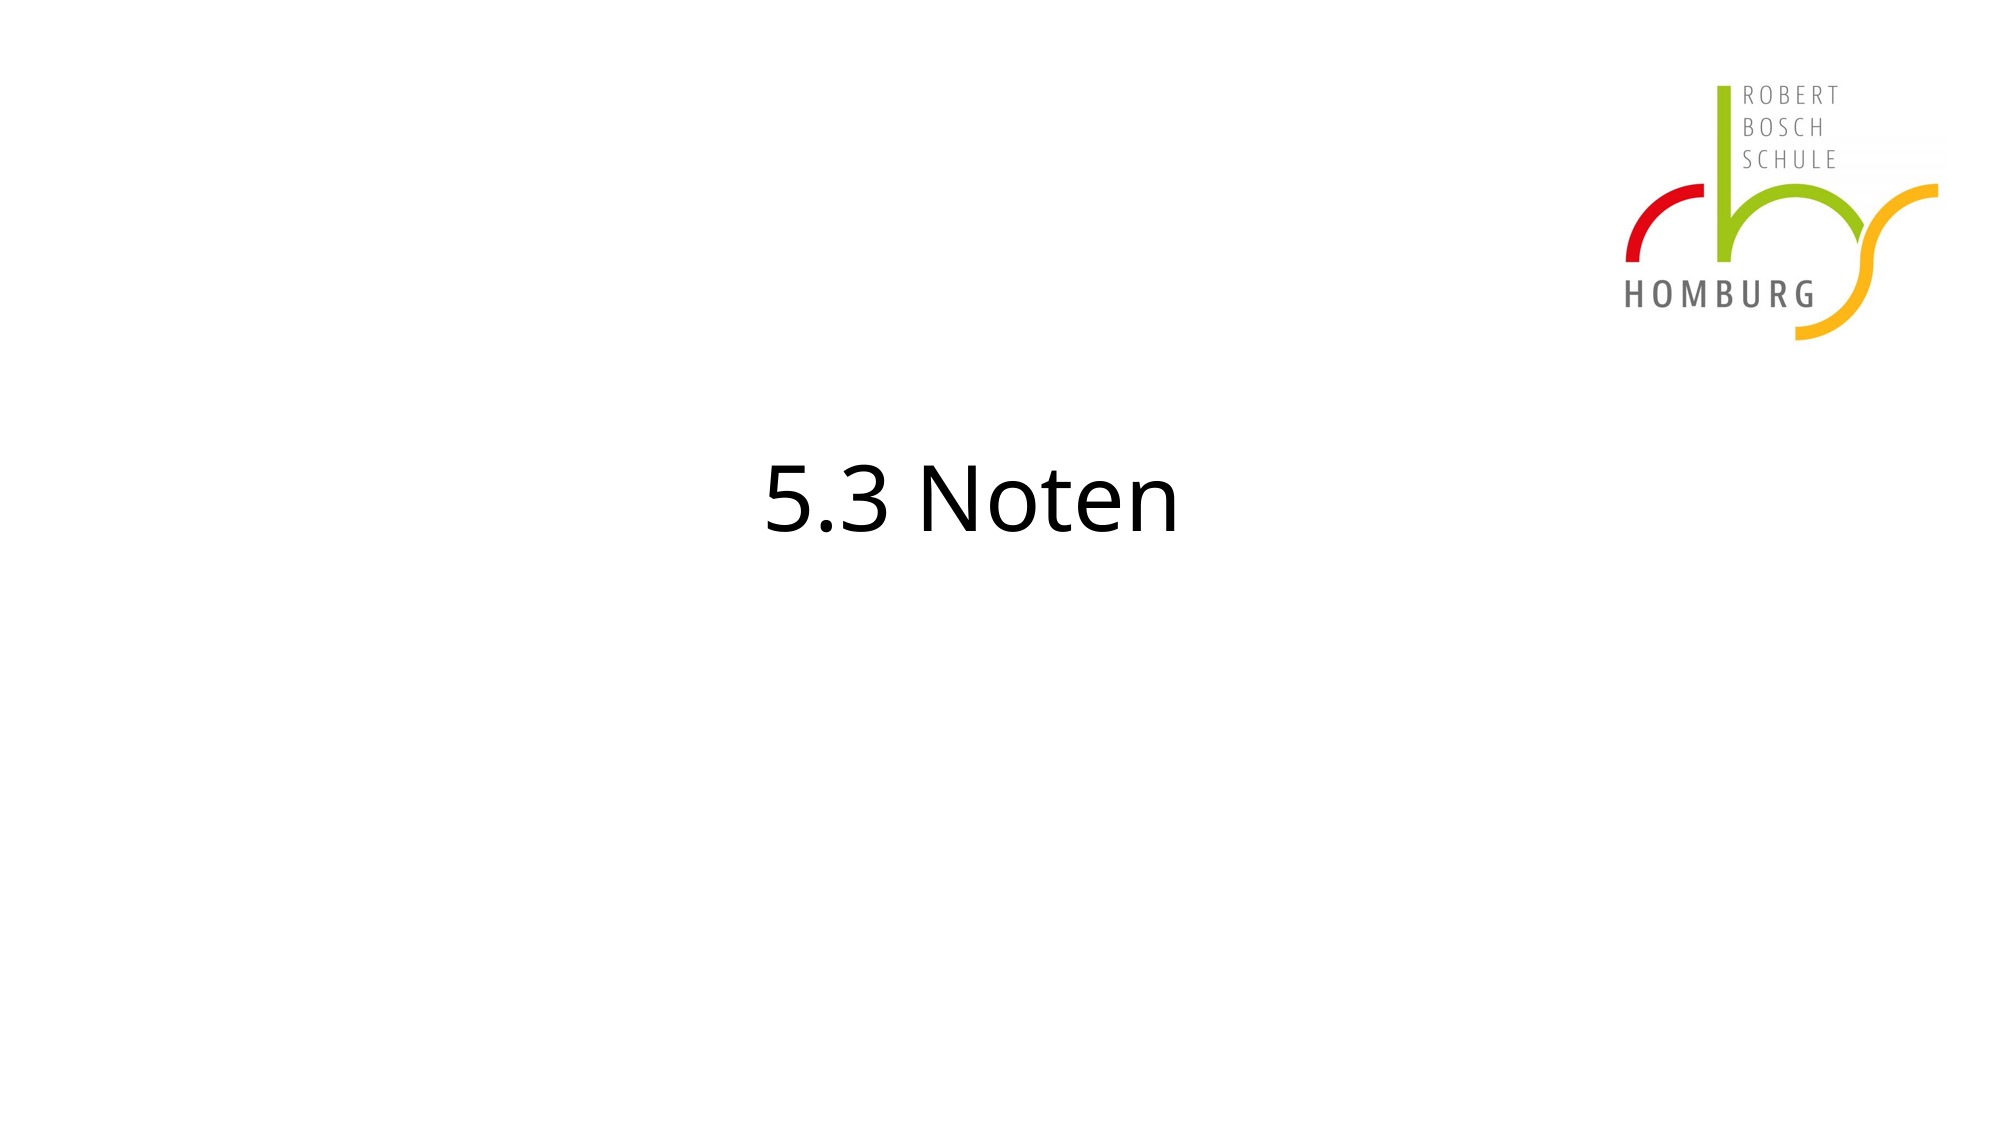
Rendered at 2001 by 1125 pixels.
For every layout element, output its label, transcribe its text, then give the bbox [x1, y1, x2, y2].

text_box 5.3 Noten [222, 444, 1723, 837]
picture [1616, 47, 1948, 379]
